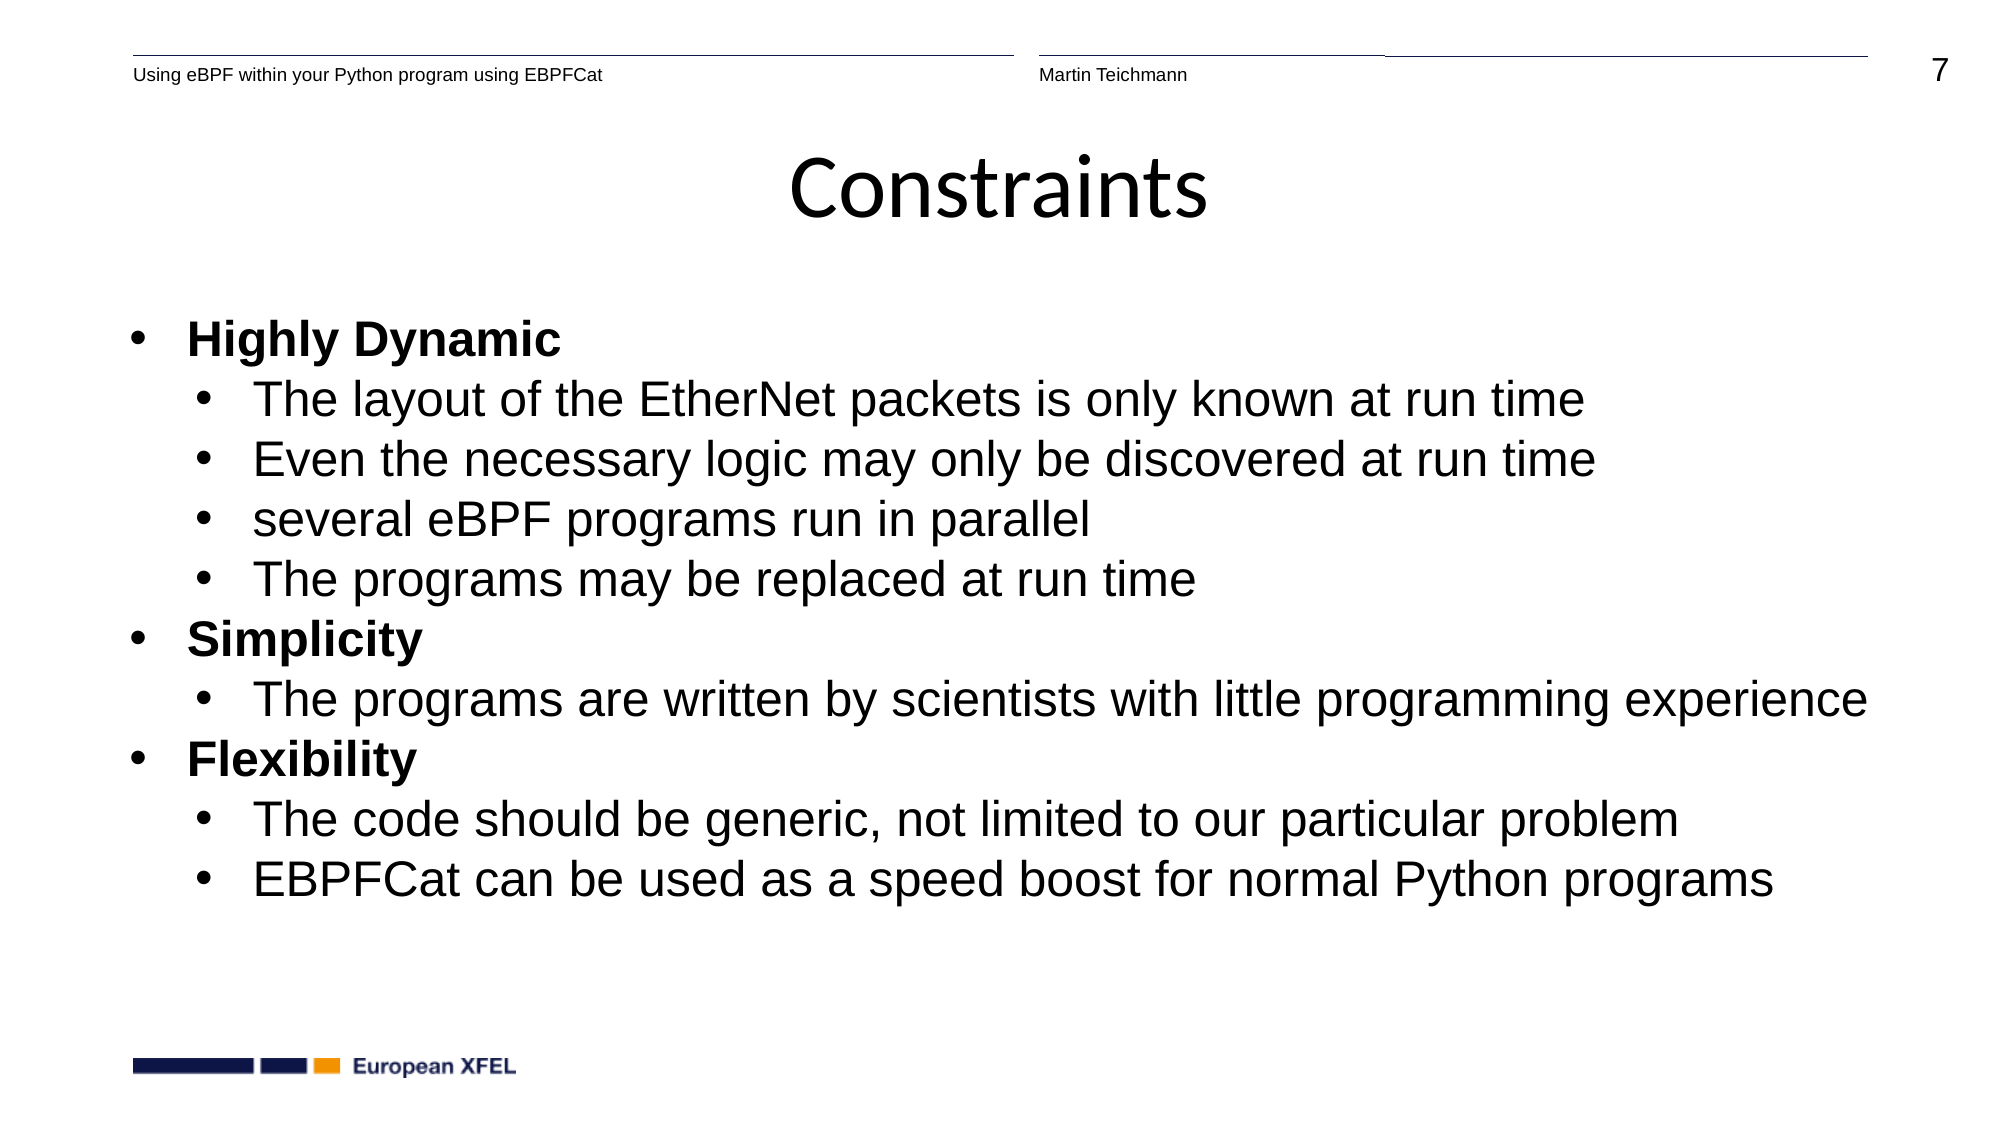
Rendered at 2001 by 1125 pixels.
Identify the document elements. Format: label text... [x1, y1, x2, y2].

picture [133, 1058, 516, 1078]
title Constraints [133, 116, 1866, 244]
text_box Highly Dynamic The layout of the EtherNet packets is only known at run time Even the necessary logic may only be discovered at run time several eBPF programs run in parallel The programs may be replaced at run time Simplicity The programs are written by scientists with little programming experience Flexibility The code should be generic, not limited to our particular problem EBPFCat can be used as a speed boost for normal Python programs [114, 299, 1908, 915]
